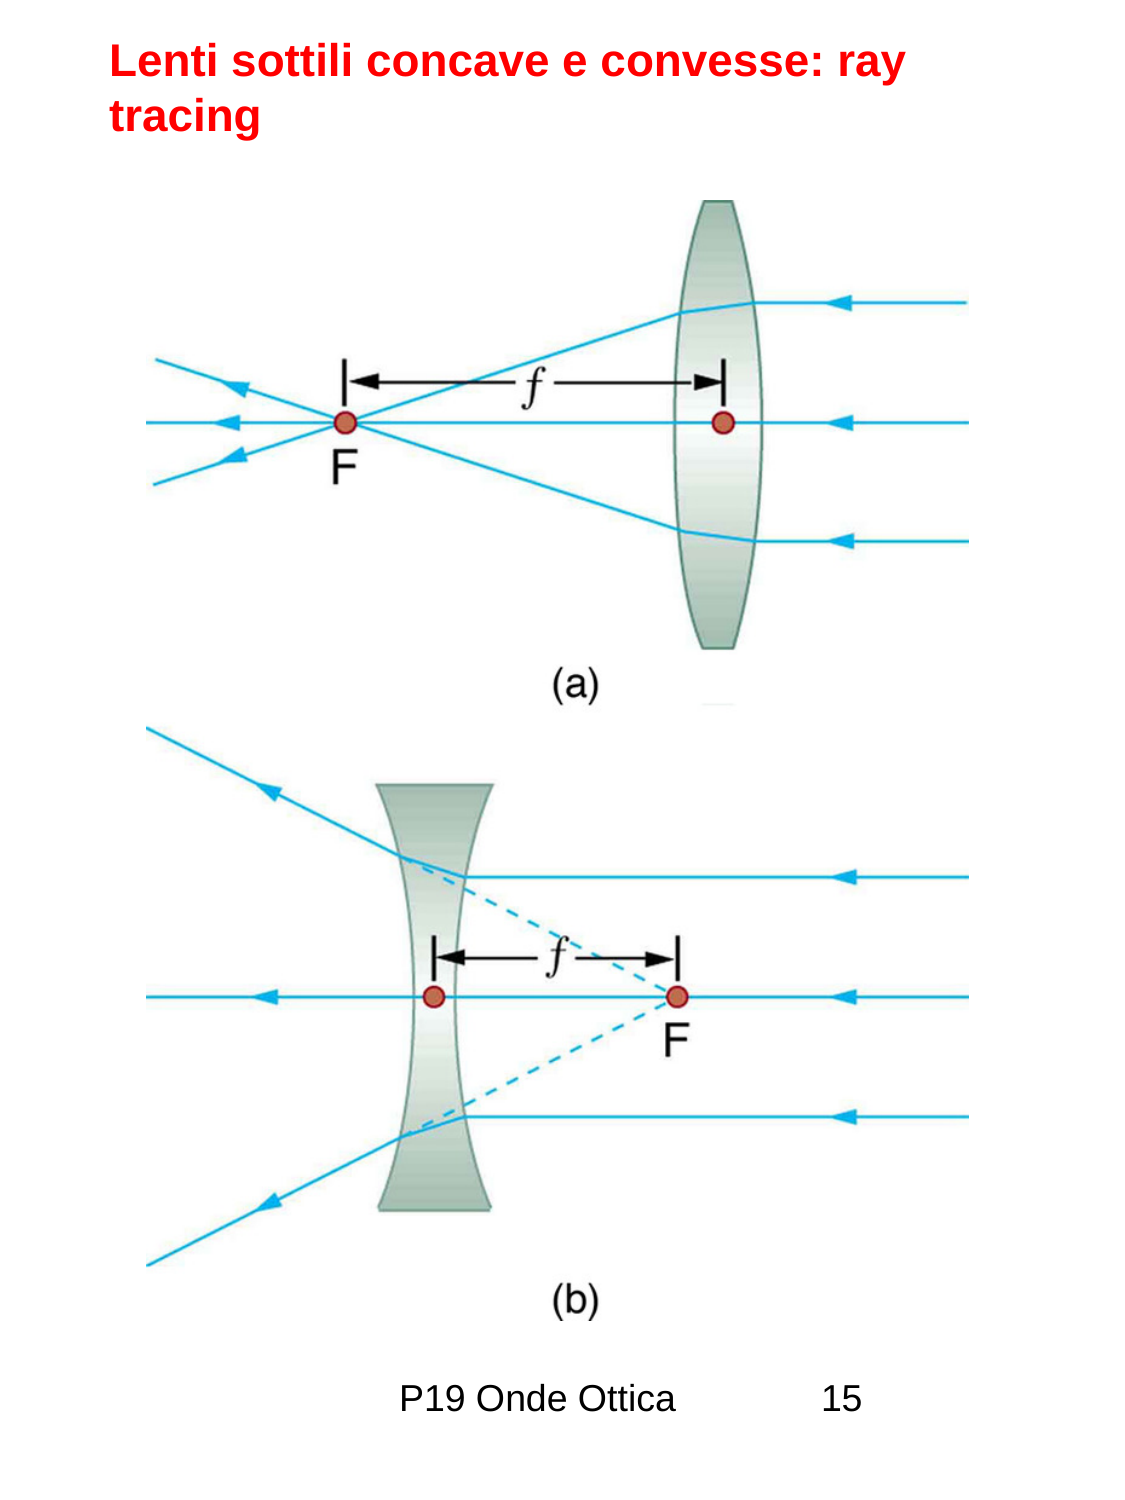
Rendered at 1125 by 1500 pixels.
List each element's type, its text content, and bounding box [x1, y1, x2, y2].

text_box Lenti sottili concave e convesse: ray tracing [94, 23, 1040, 149]
picture [146, 200, 969, 1321]
